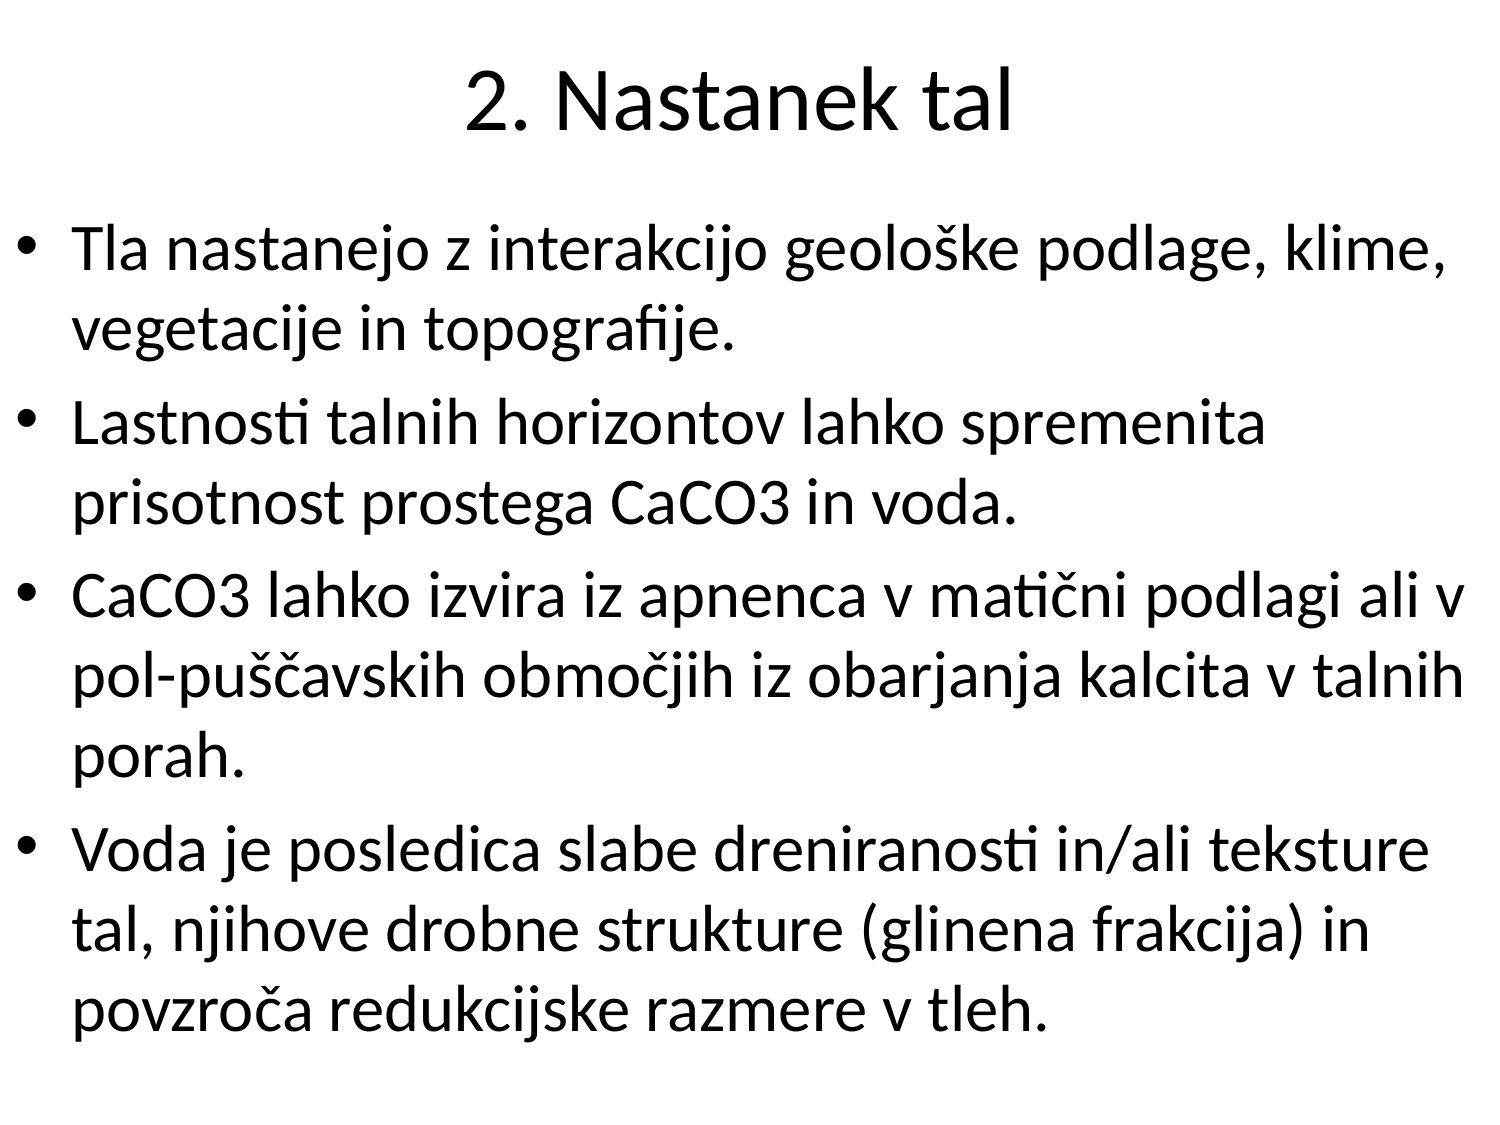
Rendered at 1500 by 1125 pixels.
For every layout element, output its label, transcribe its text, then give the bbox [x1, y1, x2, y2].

title 2. Nastanek tal [64, 0, 1415, 188]
list Tla nastanejo z interakcijo geološke podlage, klime, vegetacije in topografije. Lastnosti talnih horizontov lahko spremenita prisotnost prostega CaCO3 in voda. CaCO3 lahko izvira iz apnenca v matični podlagi ali v pol-puščavskih območjih iz obarjanja kalcita v talnih porah. Voda je posledica slabe dreniranosti in/ali teksture tal, njihove drobne strukture (glinena frakcija) in povzroča redukcijske razmere v tleh. [0, 196, 1500, 1125]
